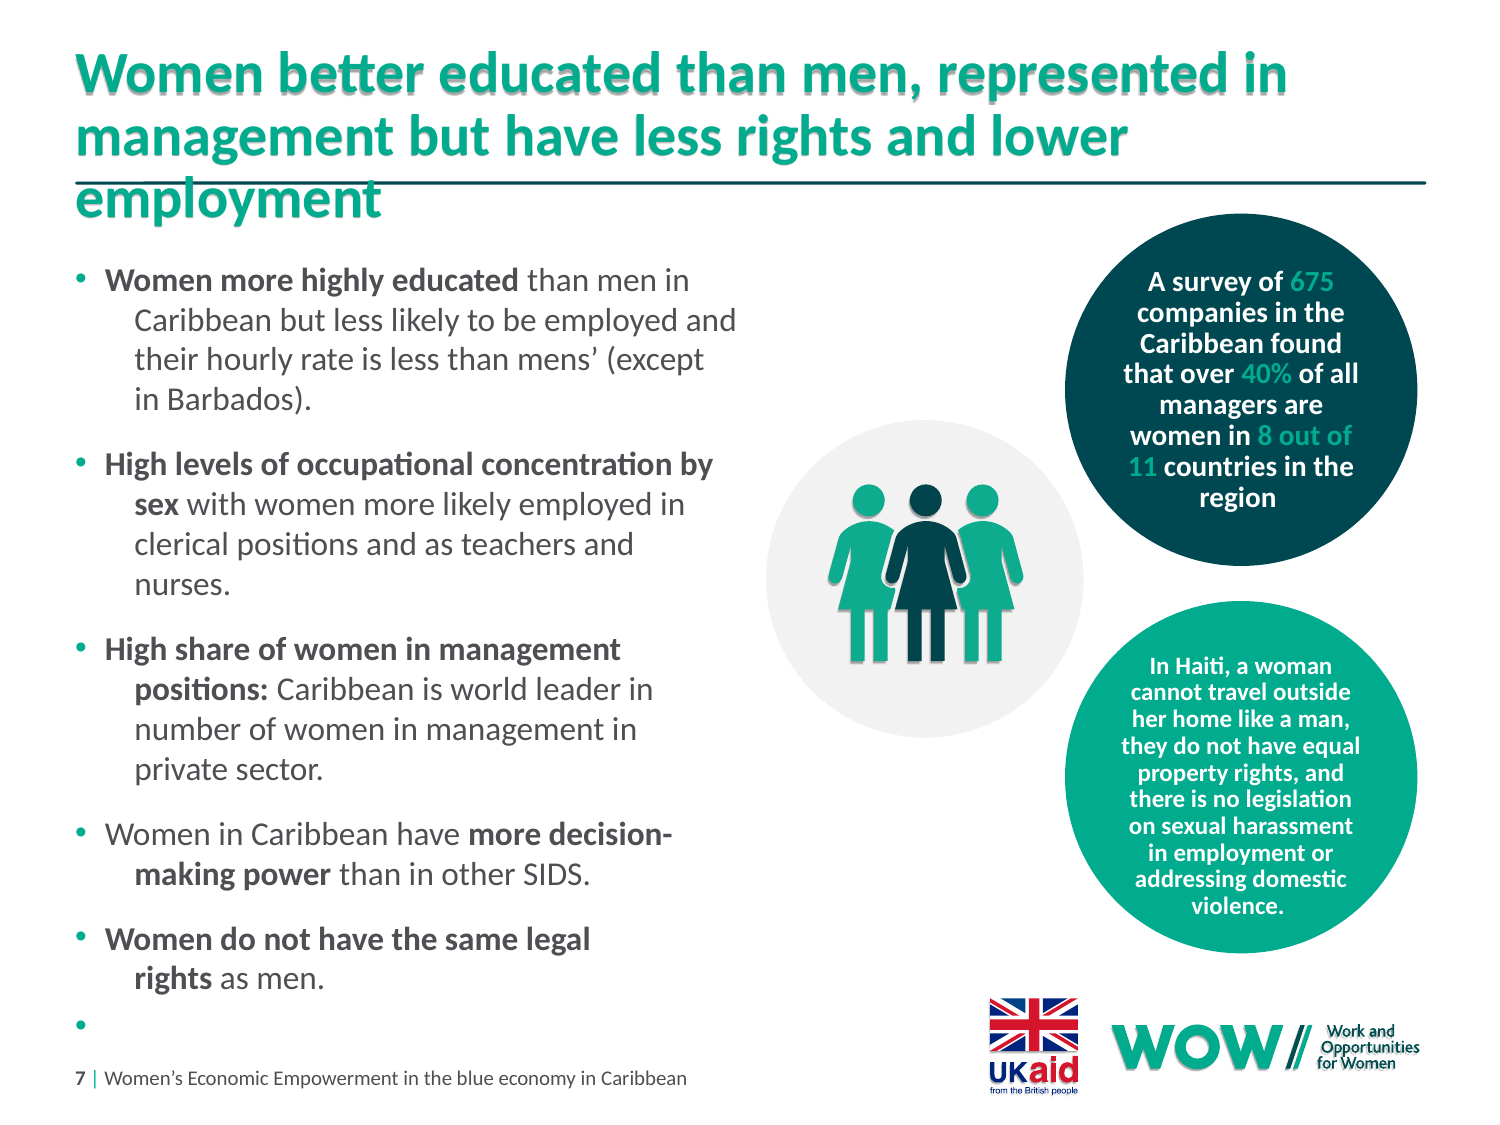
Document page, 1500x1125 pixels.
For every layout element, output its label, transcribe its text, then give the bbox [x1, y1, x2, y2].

text_box Women more highly educated than men in Caribbean but less likely to be employed and their hourly rate is less than mens’ (except in Barbados). High levels of occupational concentration by sex with women more likely employed in clerical positions and as teachers and nurses. High share of women in management positions: Caribbean is world leader in number of women in management in private sector. Women in Caribbean have more decision-making power than in other SIDS. Women do not have the same legal rights as men. [75, 257, 740, 946]
text_box In Haiti, a woman cannot travel outside her home like a man, they do not have equal property rights, and there is no legislation on sexual harassment in employment or addressing domestic violence. [1065, 601, 1418, 954]
text_box [765, 420, 1084, 738]
text_box 7 | Women’s Economic Empowerment in the blue economy in Caribbean [75, 1032, 852, 1093]
text_box A survey of 675 companies in the Caribbean found that over 40% of all managers are women in 8 out of 11 countries in the region [1065, 213, 1418, 566]
picture [823, 470, 1028, 675]
title Women better educated than men, represented in management but have less rights and lower employment [75, 48, 1461, 163]
